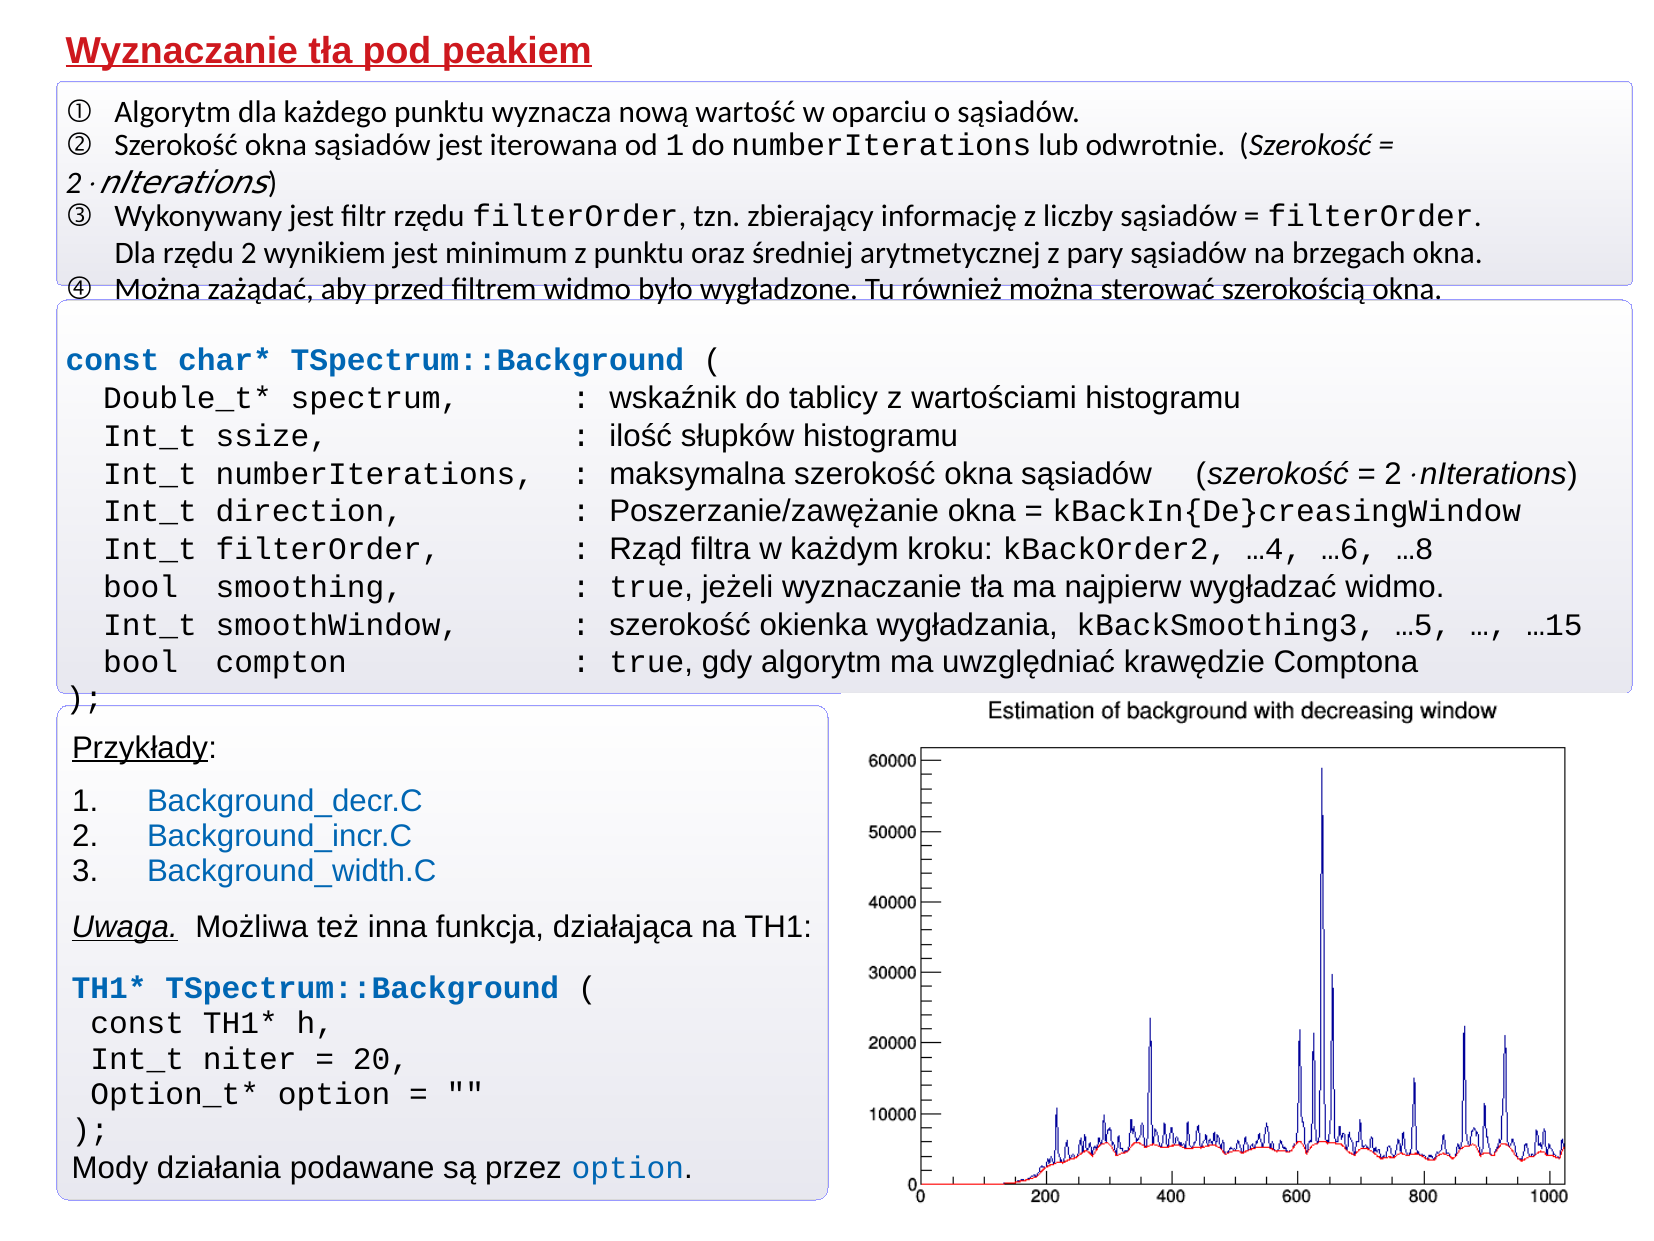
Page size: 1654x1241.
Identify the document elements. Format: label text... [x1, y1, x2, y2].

text_box [56, 705, 829, 1188]
picture [841, 693, 1645, 1239]
text_box Wyznaczanie tła pod peakiem  Algorytm dla każdego punktu wyznacza nową wartość w oparciu o sąsiadów.  Szerokość okna sąsiadów jest iterowana od 1 do numberIterations lub odwrotnie. (Szerokość = 2⋅nIterations)  Wykonywany jest filtr rzędu filterOrder, tzn. zbierający informację z liczby sąsiadów = filterOrder. Dla rzędu 2 wynikiem jest minimum z punktu oraz średniej arytmetycznej z pary sąsiadów na brzegach okna.  Można zażądać, aby przed filtrem widmo było wygładzone. Tu również można sterować szerokością okna. const char* TSpectrum::Background ( Double_t* spectrum, : wskaźnik do tablicy z wartościami histogramu Int_t ssize, : ilość słupków histogramu Int_t numberIterations, : maksymalna szerokość okna sąsiadów (szerokość = 2⋅nIterations) Int_t direction, : Poszerzanie/zawężanie okna = kBackIn{De}creasingWindow Int_t filterOrder, : Rząd filtra w każdym kroku: kBackOrder2, …4, …6, …8 bool smoothing, : true, jeżeli wyznaczanie tła ma najpierw wygładzać widmo. Int_t smoothWindow, : szerokość okienka wygładzania, kBackSmoothing3, …5, …, …15 bool compton : true, gdy algorytm ma uwzględniać krawędzie Comptona ); [50, 21, 1621, 693]
text_box Przykłady: 1. Background_decr.C 2. Background_incr.C 3. Background_width.C [57, 722, 508, 902]
text_box [1621, 81, 1633, 286]
text_box [1621, 299, 1633, 693]
text_box Uwaga. Możliwa też inna funkcja, działająca na TH1: TH1* TSpectrum::Background ( const TH1* h, Int_t niter = 20, Option_t* option = "" ); Mody działania podawane są przez option. [56, 902, 828, 1202]
